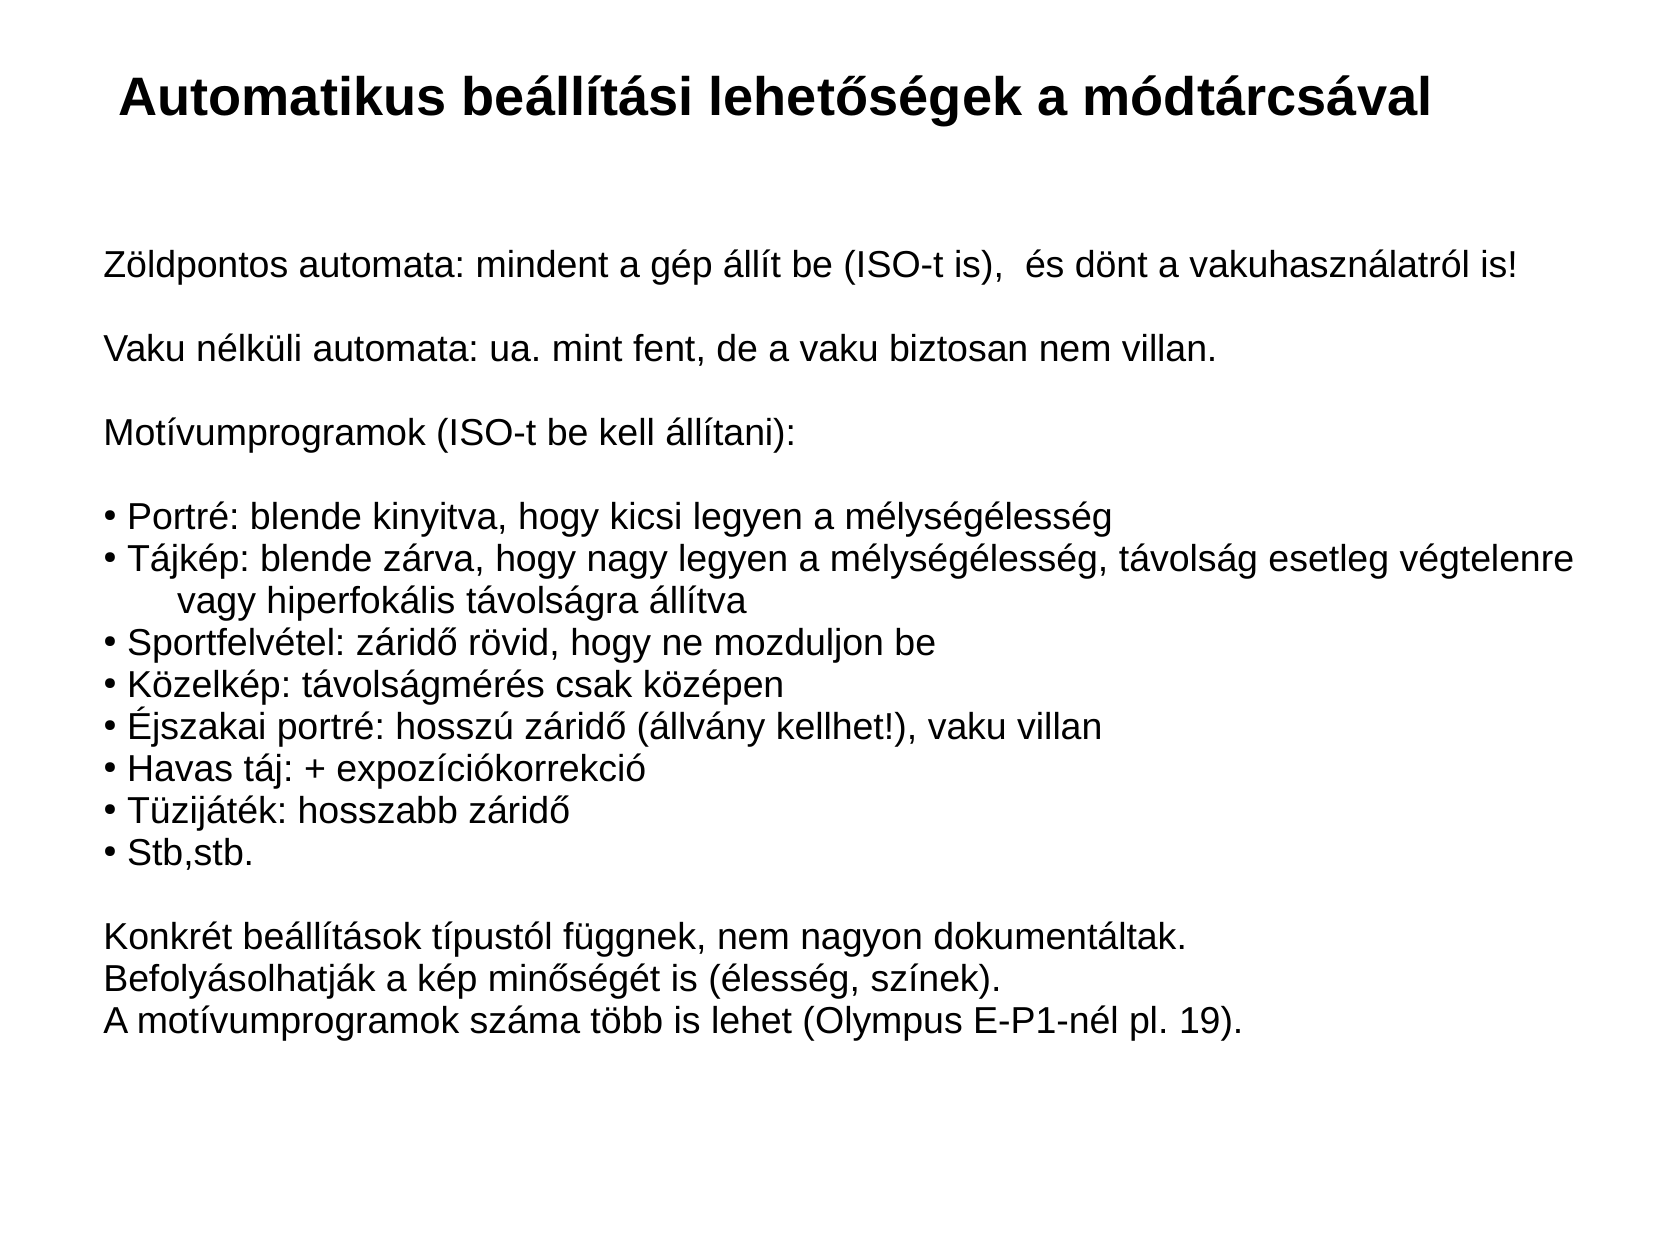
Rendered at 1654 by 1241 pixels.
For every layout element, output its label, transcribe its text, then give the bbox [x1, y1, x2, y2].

text_box Zöldpontos automata: mindent a gép állít be (ISO-t is), és dönt a vakuhasználatról is! Vaku nélküli automata: ua. mint fent, de a vaku biztosan nem villan. Motívumprogramok (ISO-t be kell állítani): Portré: blende kinyitva, hogy kicsi legyen a mélységélesség Tájkép: blende zárva, hogy nagy legyen a mélységélesség, távolság esetleg végtelenre vagy hiperfokális távolságra állítva Sportfelvétel: záridő rövid, hogy ne mozduljon be Közelkép: távolságmérés csak középen Éjszakai portré: hosszú záridő (állvány kellhet!), vaku villan Havas táj: + expozíciókorrekció Tüzijáték: hosszabb záridő Stb,stb. Konkrét beállítások típustól függnek, nem nagyon dokumentáltak. Befolyásolhatják a kép minőségét is (élesség, színek). A motívumprogramok száma több is lehet (Olympus E-P1-nél pl. 19). [88, 236, 1587, 1050]
text_box Automatikus beállítási lehetőségek a módtárcsával [103, 59, 1449, 136]
